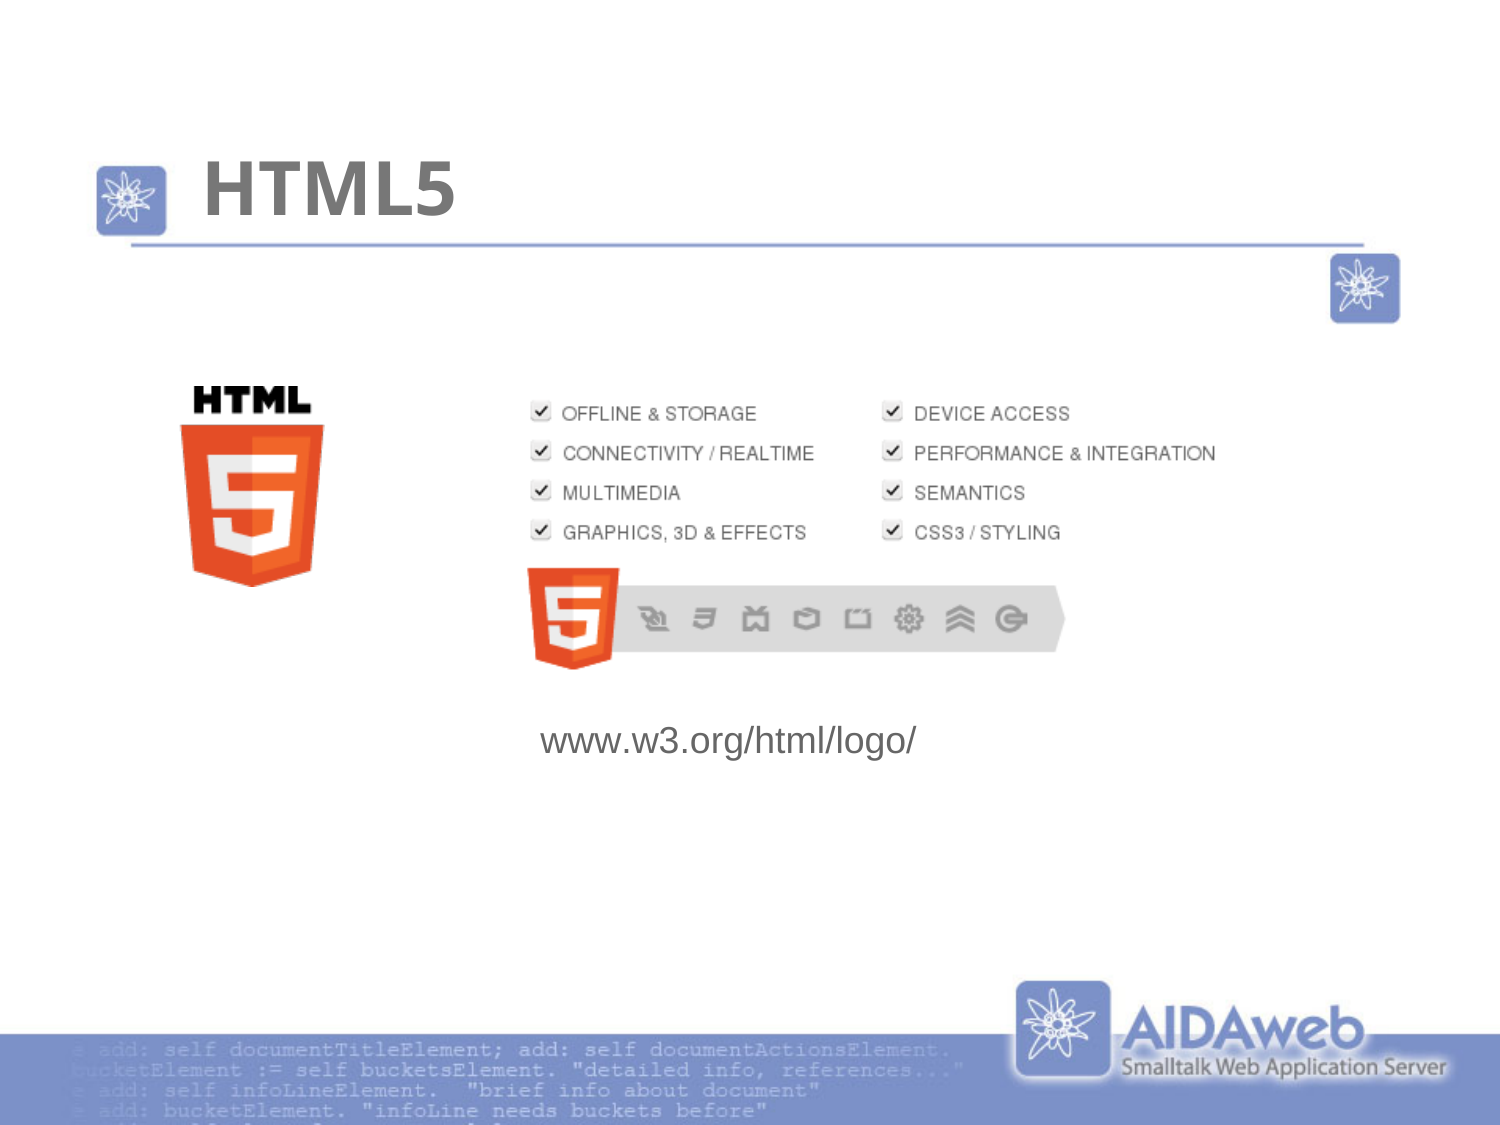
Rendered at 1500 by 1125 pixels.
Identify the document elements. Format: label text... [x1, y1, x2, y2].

title HTML5 [181, 66, 1364, 244]
text_box www.w3.org/html/logo/ [525, 708, 929, 769]
picture [0, 0, 1500, 1125]
